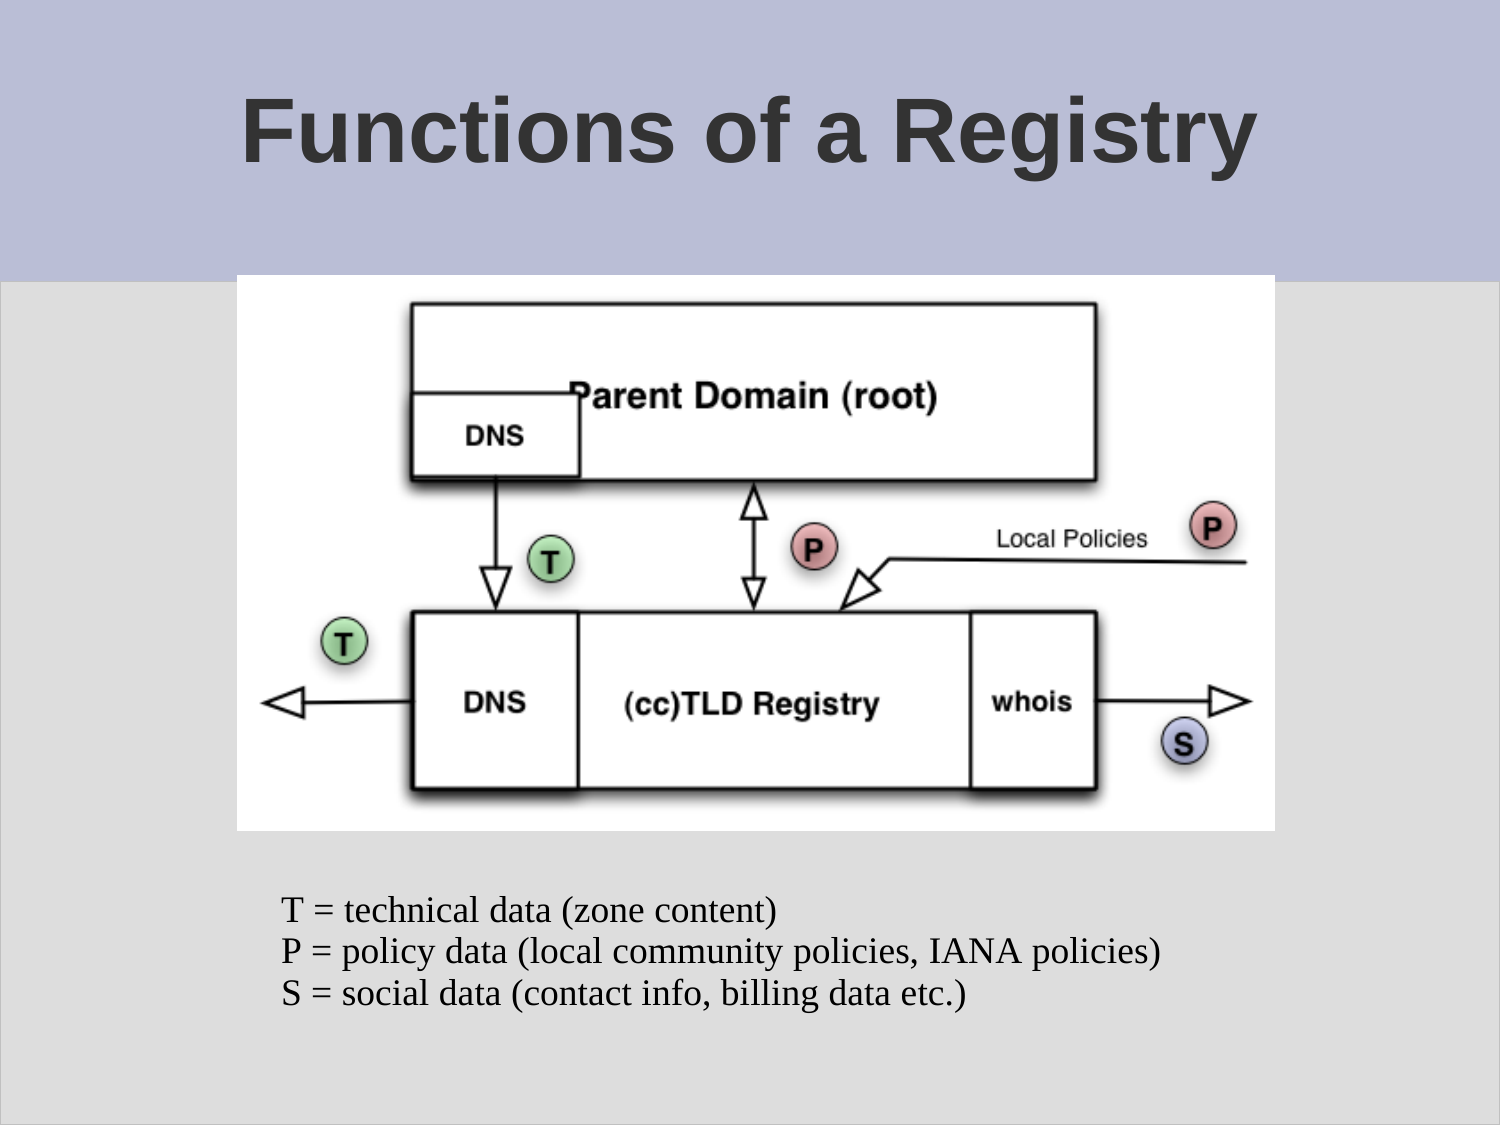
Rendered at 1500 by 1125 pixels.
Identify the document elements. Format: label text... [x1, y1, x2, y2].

title Functions of a Registry [112, 37, 1388, 225]
picture [237, 275, 1276, 831]
text_box T = technical data (zone content) P = policy data (local community policies, IANA policies) S = social data (contact info, billing data etc.) [266, 881, 1178, 1022]
